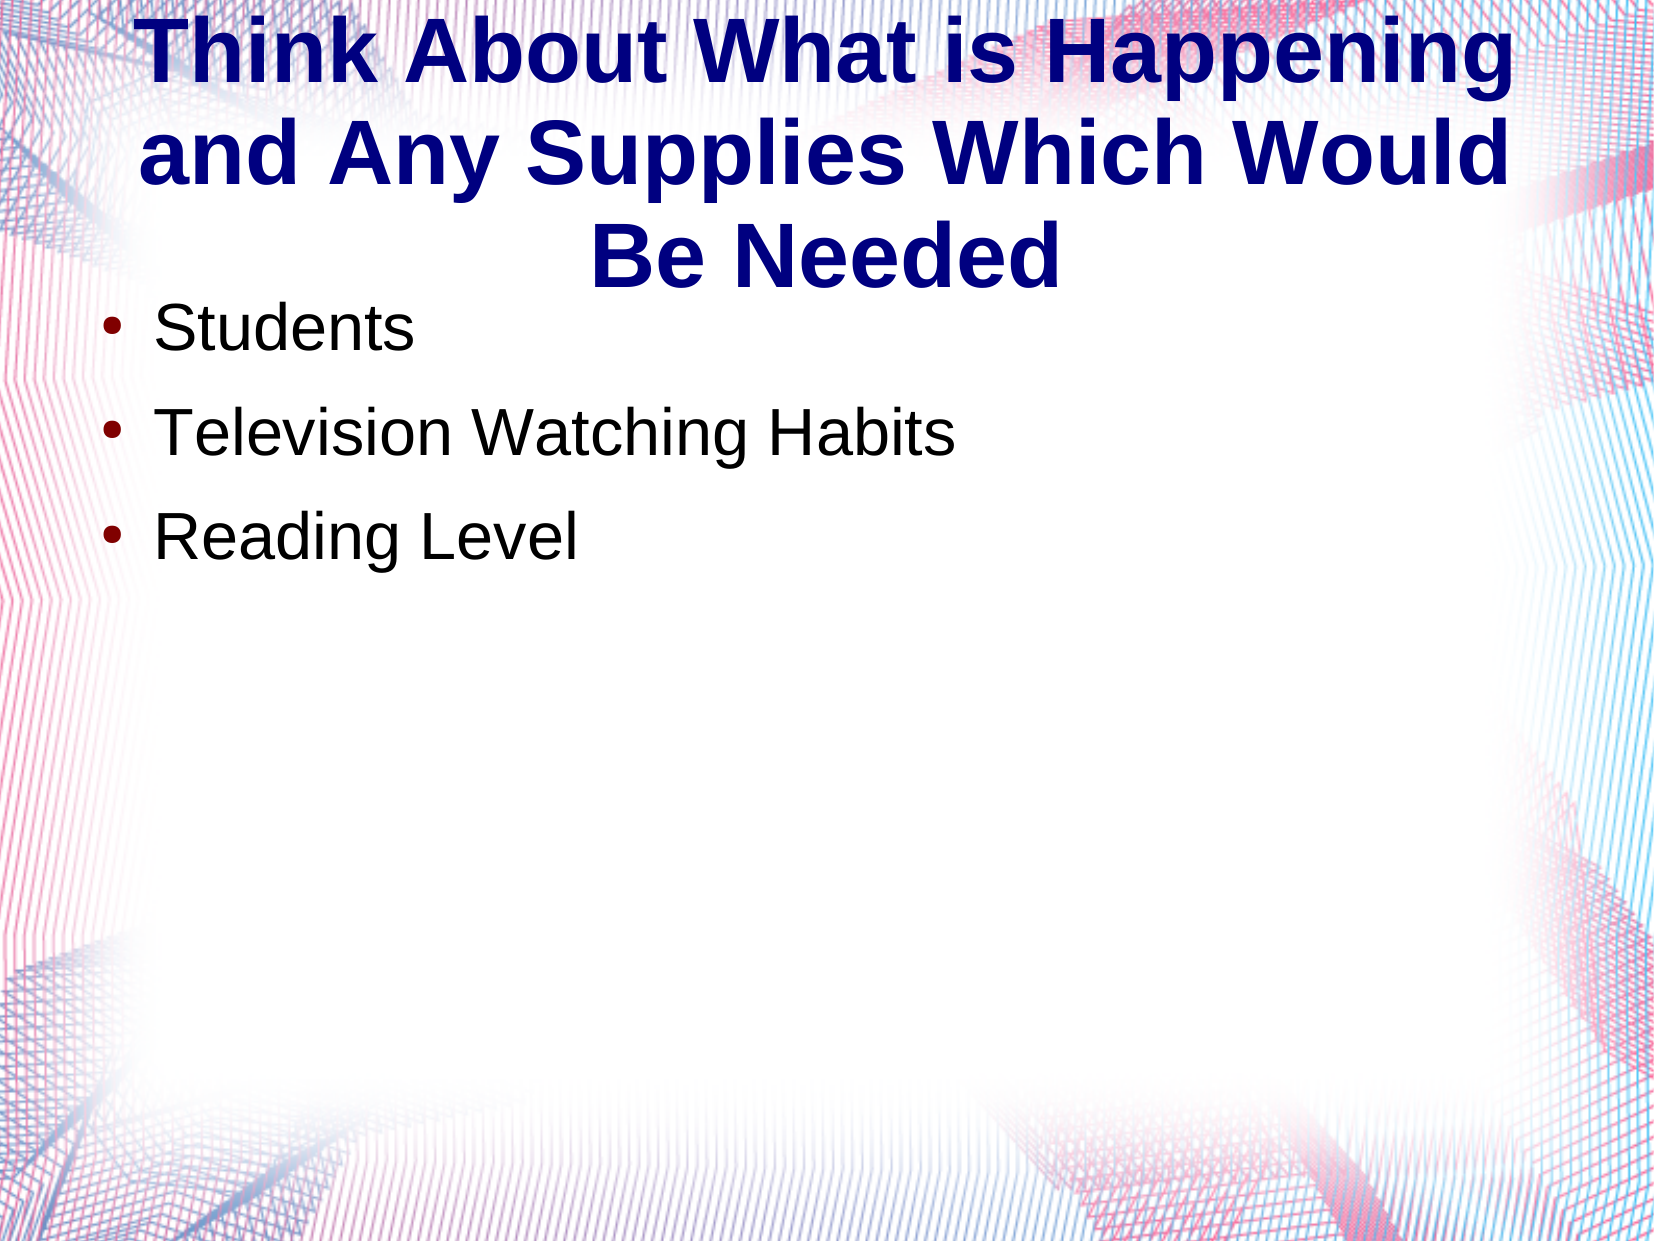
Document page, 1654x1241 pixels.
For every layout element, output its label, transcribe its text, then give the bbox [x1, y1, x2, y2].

picture [0, 0, 1654, 1241]
list Students Television Watching Habits Reading Level [82, 290, 1571, 1109]
title Think About What is Happening and Any Supplies Which Would Be Needed [82, 0, 1571, 290]
